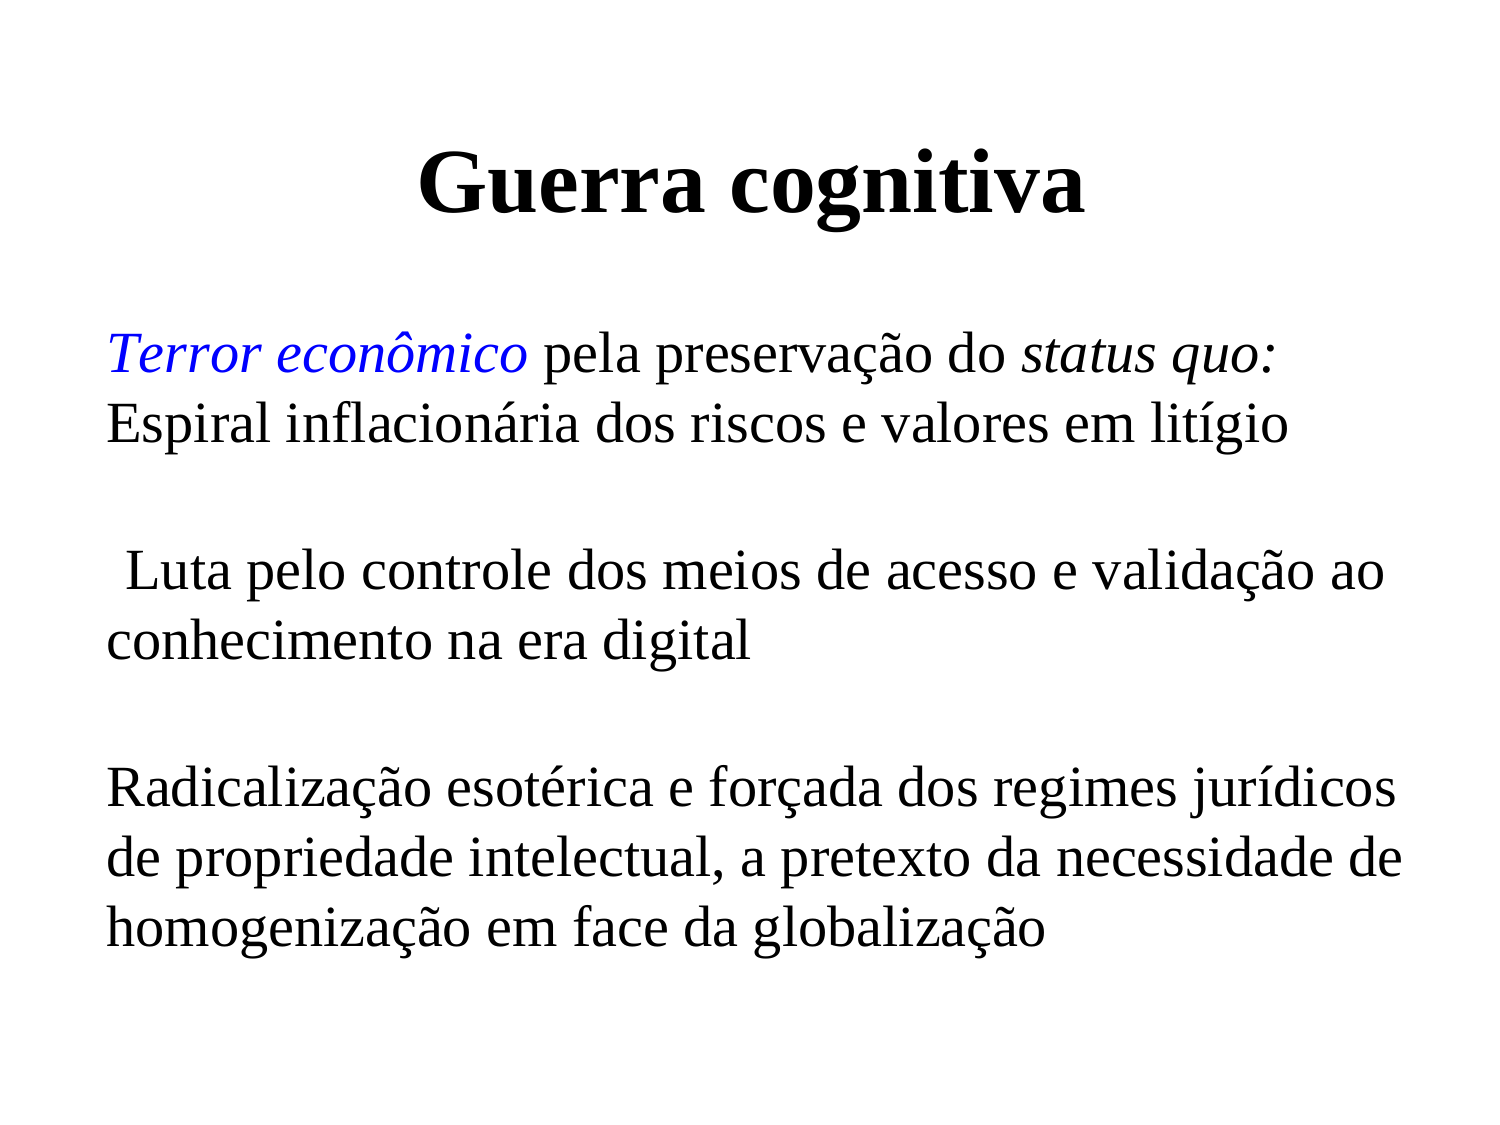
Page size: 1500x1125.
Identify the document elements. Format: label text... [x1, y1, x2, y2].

title Guerra cognitiva [87, 52, 1416, 306]
text_box Terror econômico pela preservação do status quo: Espiral inflacionária dos riscos e valores em litígio Luta pelo controle dos meios de acesso e validação ao conhecimento na era digital Radicalização esotérica e forçada dos regimes jurídicos de propriedade intelectual, a pretexto da necessidade de homogenização em face da globalização [91, 307, 1436, 1004]
